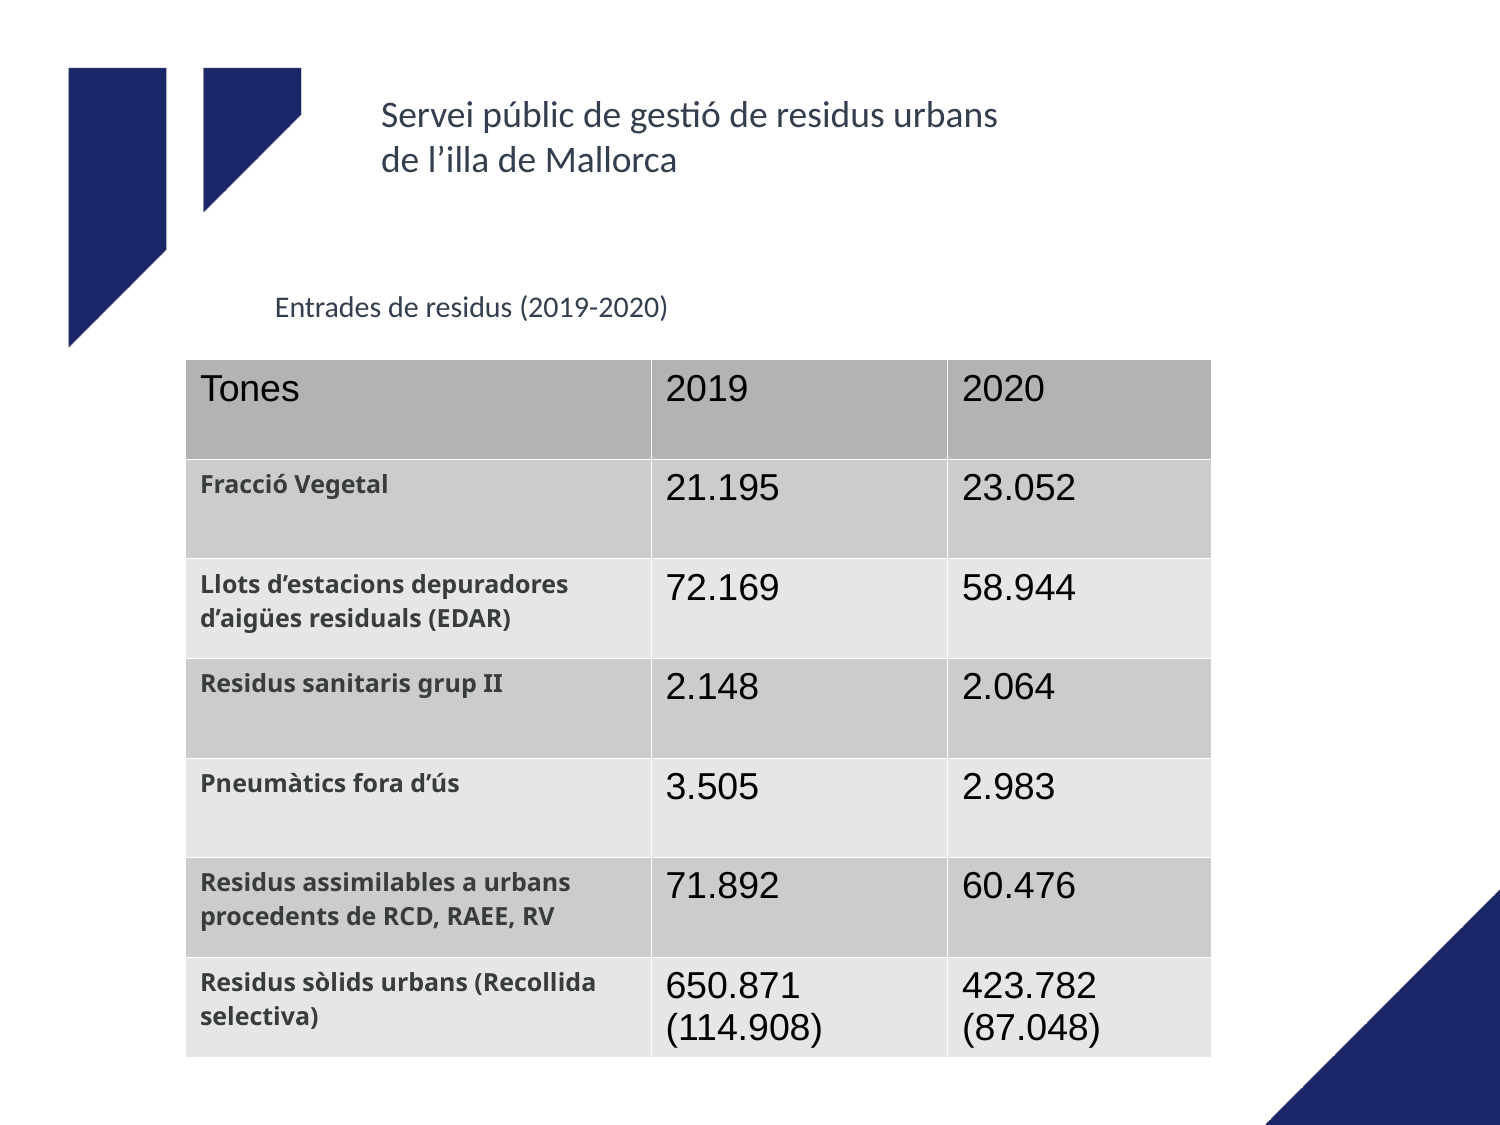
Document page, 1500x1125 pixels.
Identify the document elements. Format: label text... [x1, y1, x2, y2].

table_cell Residus sòlids urbans (Recollida selectiva) [186, 958, 651, 1057]
table_cell 58.944 [948, 559, 1211, 658]
title Servei públic de gestió de residus urbans de l’illa de Mallorca [366, 82, 1099, 213]
table_cell Pneumàtics fora d’ús [186, 759, 651, 857]
table_cell 72.169 [652, 559, 947, 658]
table_cell 2.983 [948, 759, 1211, 857]
table_cell Fracció Vegetal [186, 460, 651, 558]
table_cell 60.476 [948, 858, 1211, 957]
table_cell 650.871 (114.908) [652, 958, 947, 1057]
table_cell 423.782 (87.048) [948, 958, 1211, 1057]
table_cell 2.148 [652, 659, 947, 758]
title Entrades de residus (2019-2020) [259, 279, 1040, 331]
table_header Tones [186, 360, 651, 459]
table_cell Residus assimilables a urbans procedents de RCD, RAEE, RV [186, 858, 651, 957]
table_header 2019 [652, 360, 947, 459]
picture [0, 0, 1500, 1125]
table_cell 2.064 [948, 659, 1211, 758]
table_cell 23.052 [948, 460, 1211, 558]
table_cell 21.195 [652, 460, 947, 558]
table_cell Llots d’estacions depuradores d’aigües residuals (EDAR) [186, 559, 651, 658]
table_header 2020 [948, 360, 1211, 459]
table_cell Residus sanitaris grup II [186, 659, 651, 758]
table_cell 71.892 [652, 858, 947, 957]
table_cell 3.505 [652, 759, 947, 857]
